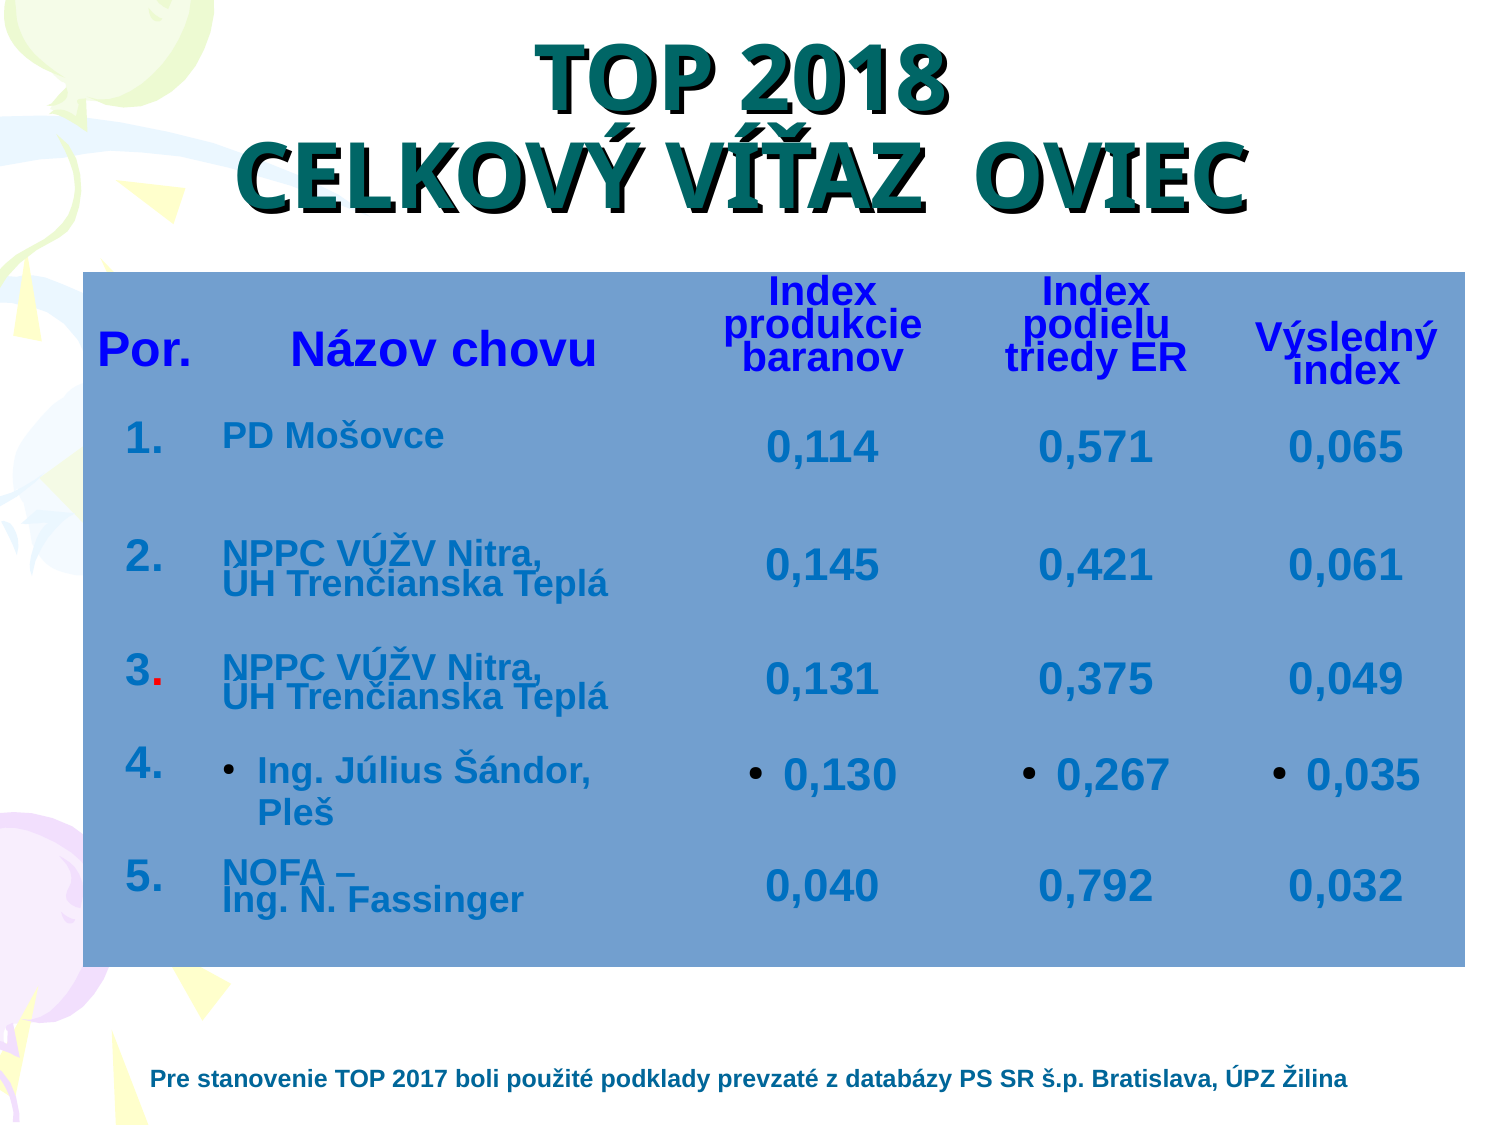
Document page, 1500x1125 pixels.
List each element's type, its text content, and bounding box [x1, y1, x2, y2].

table_cell 0,061 [1228, 535, 1465, 649]
table_header Index podielu triedy ER [965, 272, 1228, 417]
table_cell 0,040 [681, 856, 965, 967]
table_header Názov chovu [207, 272, 681, 417]
table_cell 0,065 [1228, 417, 1465, 535]
table_header Por. [83, 272, 207, 417]
table_cell 3. [83, 649, 207, 742]
table_cell NPPC VÚŽV Nitra, ÚH Trenčianska Teplá [207, 649, 681, 742]
text_box Pre stanovenie TOP 2017 boli použité podklady prevzaté z databázy PS SR š.p. Bratislava, ÚPZ Žilina [23, 1054, 1477, 1101]
table_cell Ing. Július Šándor, Pleš [207, 742, 681, 856]
table_cell 0,571 [965, 417, 1228, 535]
table_cell NPPC VÚŽV Nitra, ÚH Trenčianska Teplá [207, 535, 681, 649]
table_header Index produkcie baranov [681, 272, 965, 417]
table_cell 0,114 [681, 417, 965, 535]
table_cell 0,145 [681, 535, 965, 649]
table_cell 1. [83, 417, 207, 535]
table_cell 0,035 [1228, 742, 1465, 856]
table_header Výsledný index [1228, 272, 1465, 417]
table_cell 4. [83, 742, 207, 856]
table_cell 0,032 [1228, 856, 1465, 967]
table_cell 0,131 [681, 649, 965, 742]
table_cell 0,375 [965, 649, 1228, 742]
table_cell NOFA – Ing. N. Fassinger [207, 856, 681, 967]
table_cell 0,267 [965, 742, 1228, 856]
table_cell 0,421 [965, 535, 1228, 649]
table_cell PD Mošovce [207, 417, 681, 535]
table_cell 0,049 [1228, 649, 1465, 742]
text_box TOP 2018 CELKOVÝ VÍŤAZ OVIEC [64, 20, 1418, 237]
table_cell 5. [83, 856, 207, 967]
table_cell 0,130 [681, 742, 965, 856]
table_cell 0,792 [965, 856, 1228, 967]
table_cell 2. [83, 535, 207, 649]
